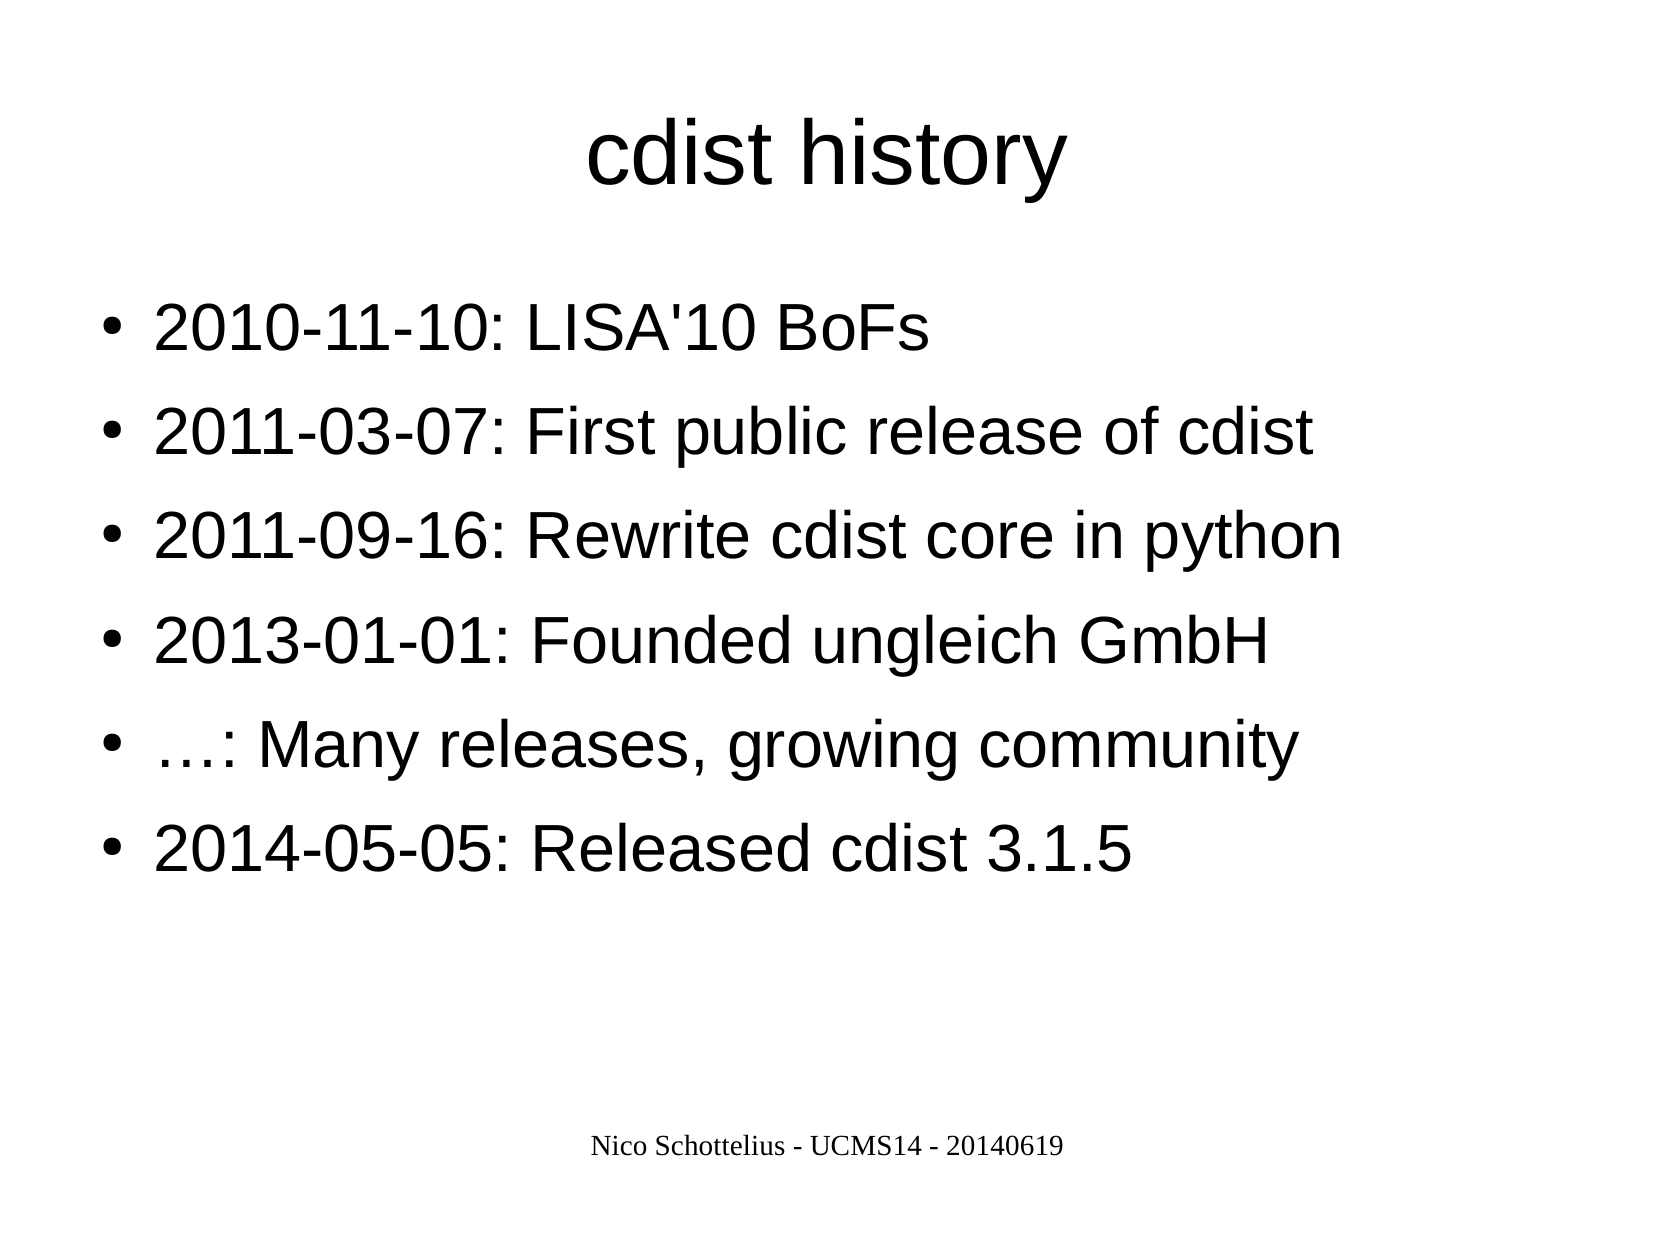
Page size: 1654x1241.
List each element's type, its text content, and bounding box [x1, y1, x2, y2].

title cdist history [82, 49, 1571, 257]
list 2010-11-10: LISA'10 BoFs 2011-03-07: First public release of cdist 2011-09-16: Rewrite cdist core in python 2013-01-01: Founded ungleich GmbH …: Many releases, growing community 2014-05-05: Released cdist 3.1.5 [82, 290, 1538, 1010]
